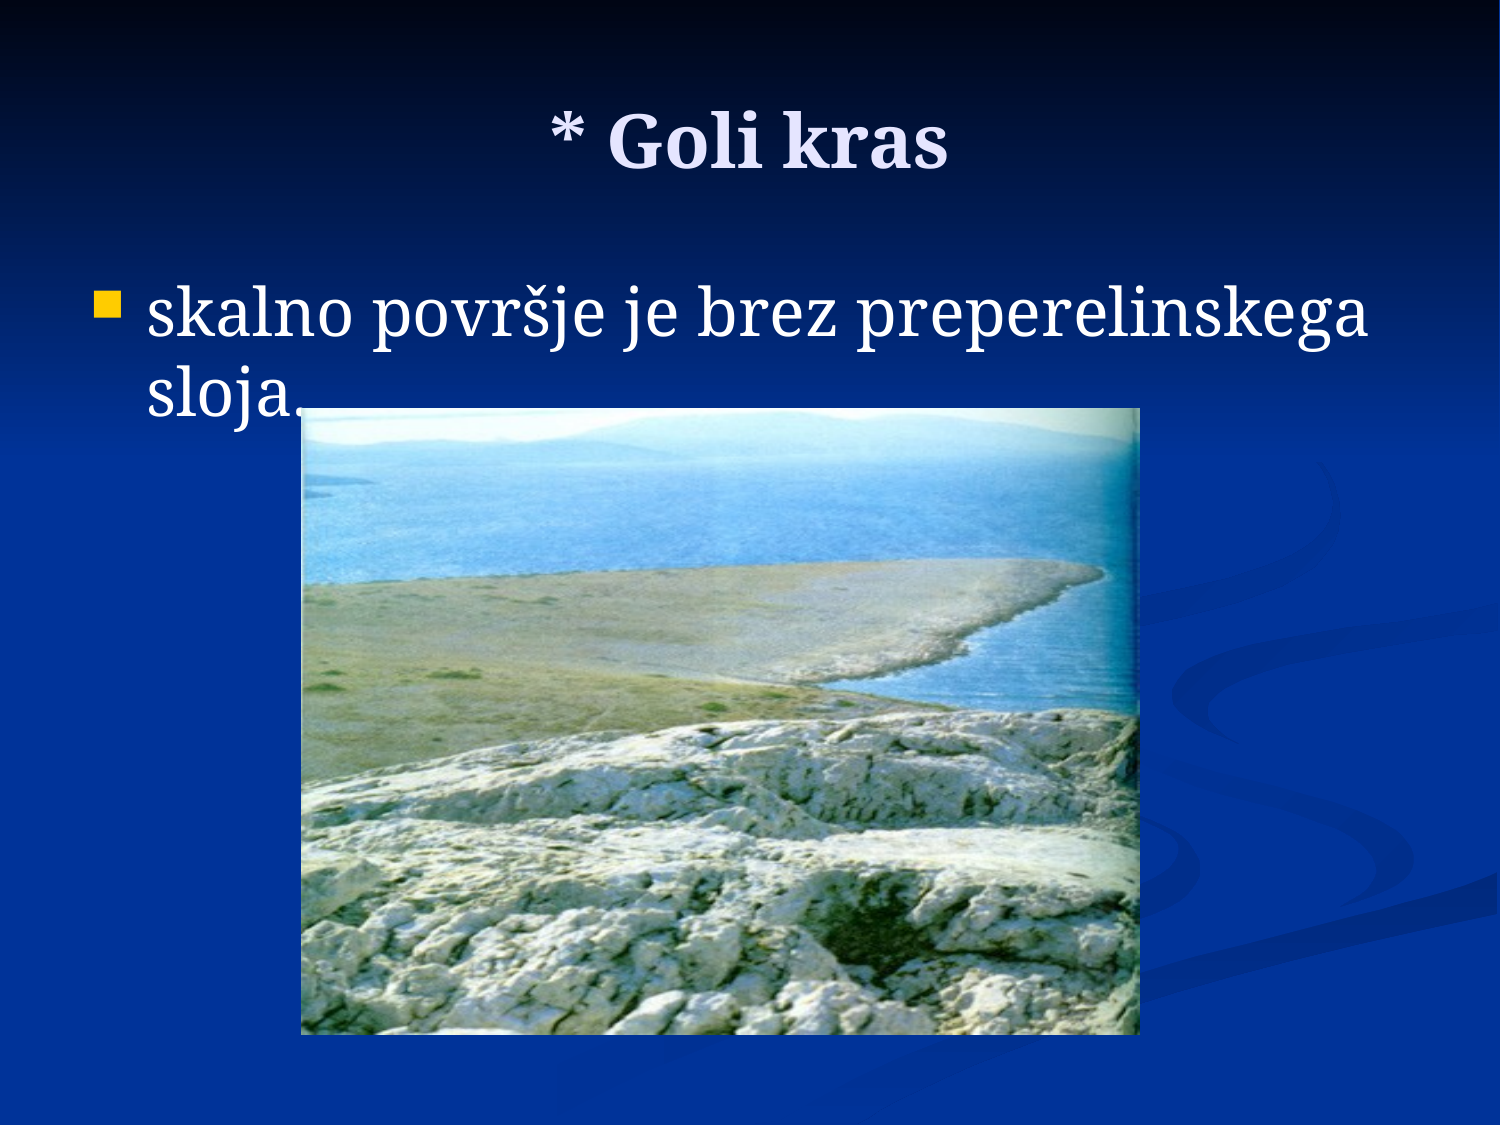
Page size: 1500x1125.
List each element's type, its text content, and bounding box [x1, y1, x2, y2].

list skalno površje je brez preperelinskega sloja. [75, 262, 1425, 1005]
picture [301, 408, 1140, 1035]
title * Goli kras [75, 45, 1425, 233]
